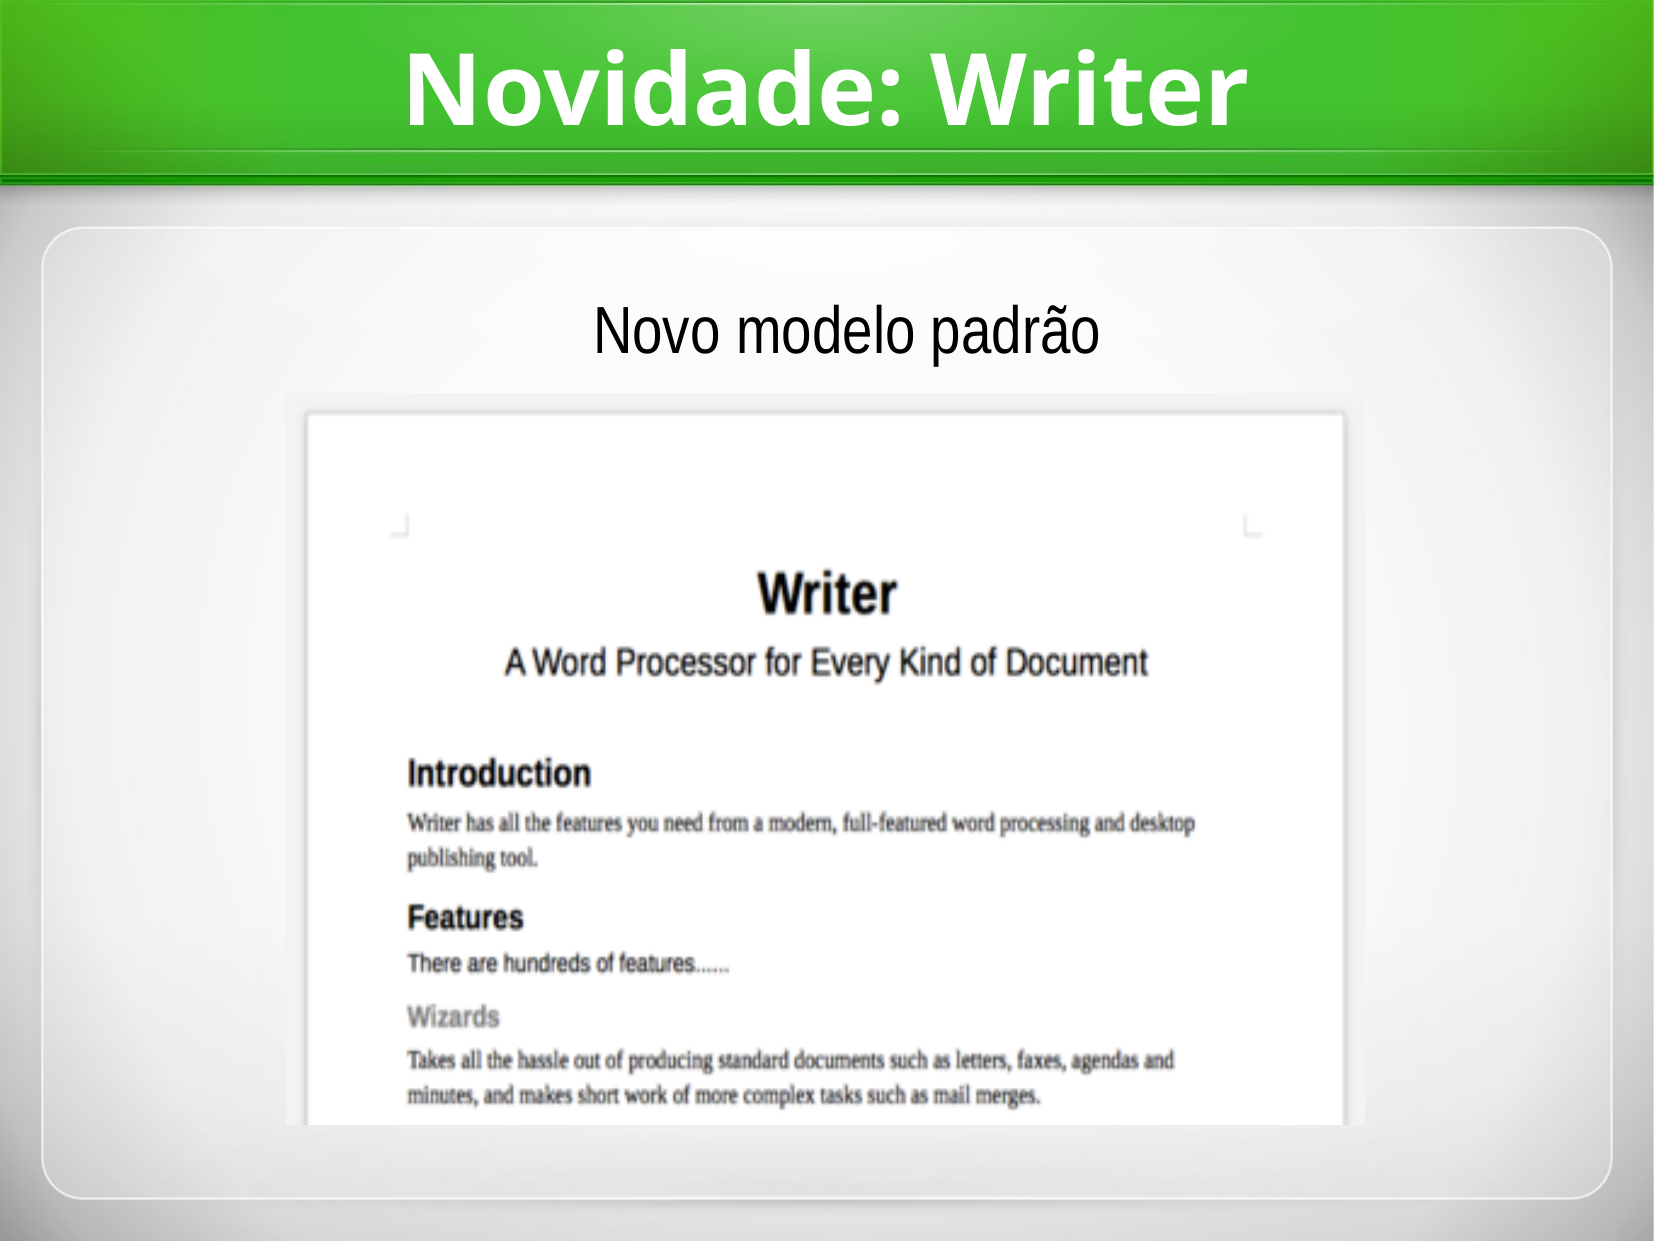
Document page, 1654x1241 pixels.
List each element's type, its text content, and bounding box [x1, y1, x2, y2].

title Novidade: Writer [82, 17, 1571, 166]
picture [0, 0, 1654, 1241]
text_box Novo modelo padrão [554, 284, 1117, 376]
